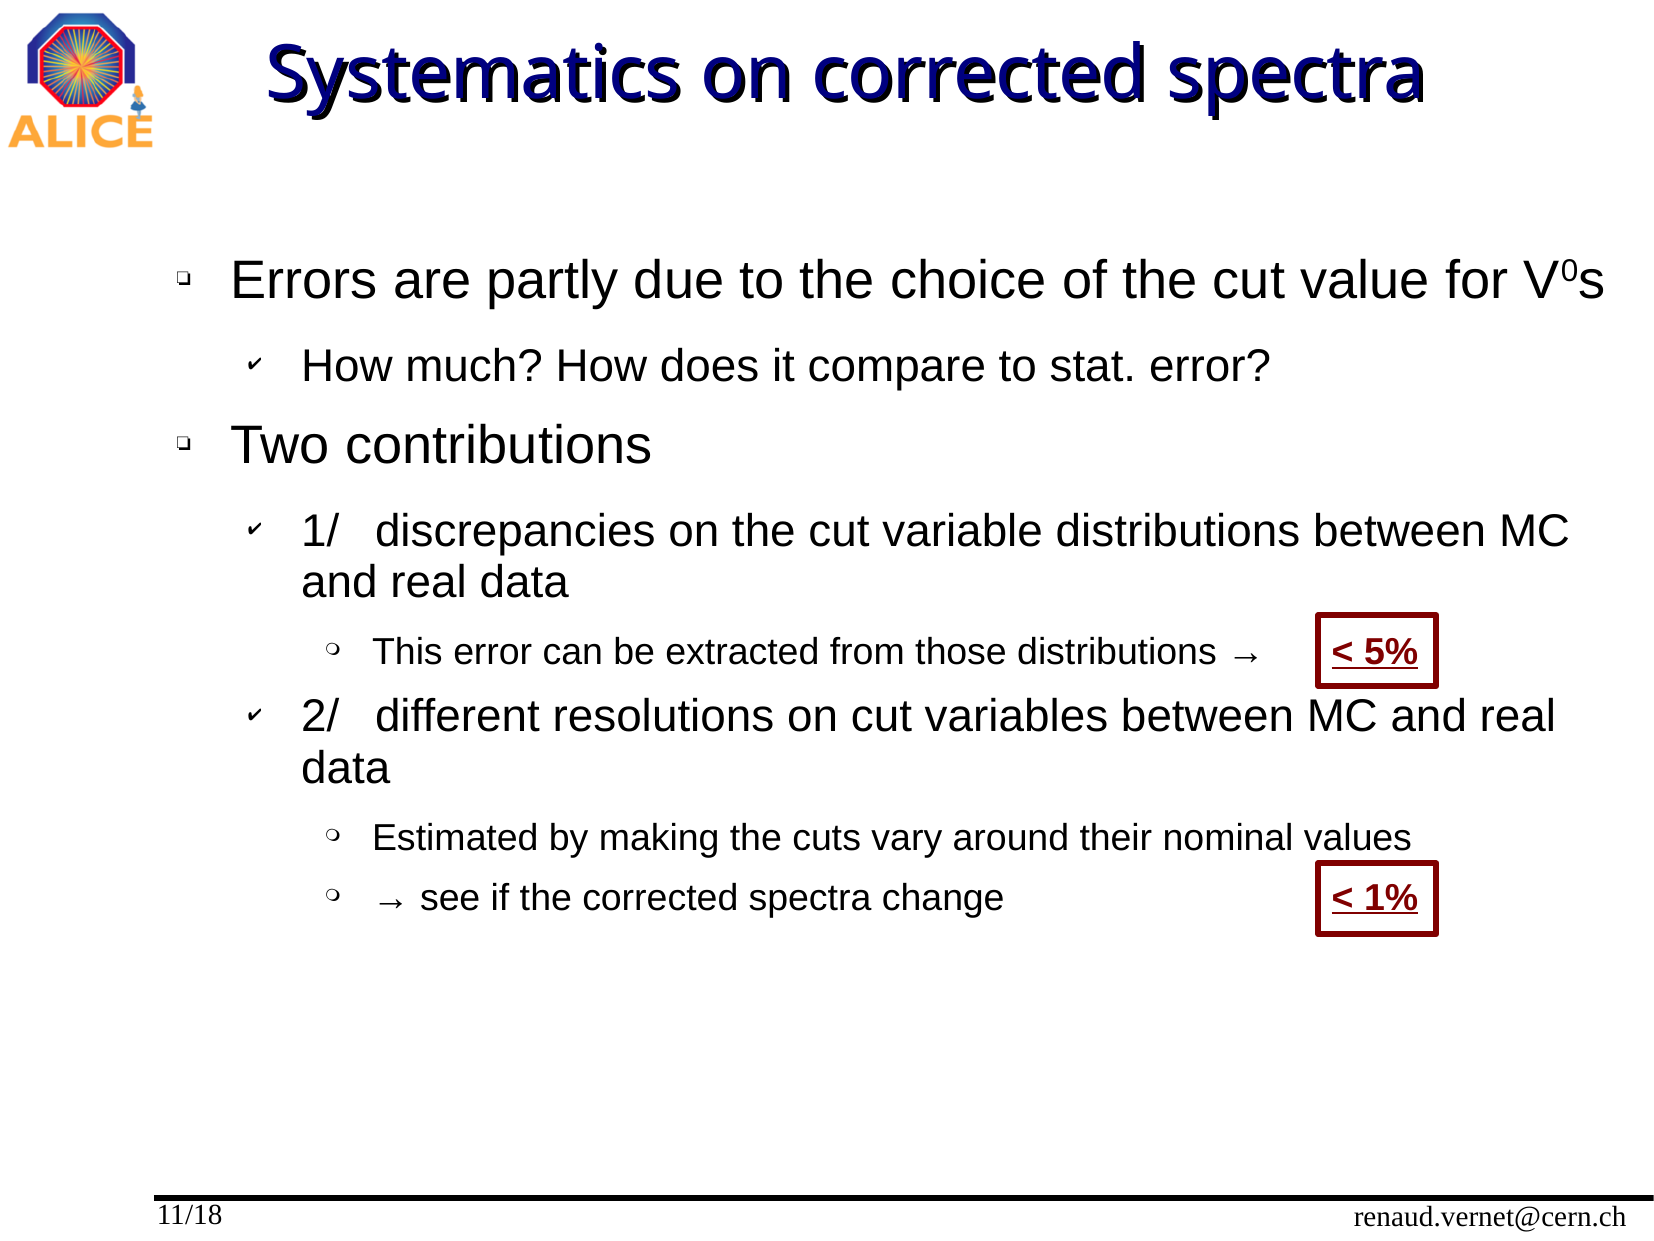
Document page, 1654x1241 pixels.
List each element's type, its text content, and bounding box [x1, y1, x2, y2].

picture [2, 2, 157, 156]
list Errors are partly due to the choice of the cut value for V0s How much? How does it compare to stat. error? Two contributions 1/ discrepancies on the cut variable distributions between MC and real data This error can be extracted from those distributions → < 5% 2/ different resolutions on cut variables between MC and real data Estimated by making the cuts vary around their nominal values → see if the corrected spectra change < 1% [159, 159, 1625, 1182]
title Systematics on corrected spectra [265, 16, 1589, 122]
